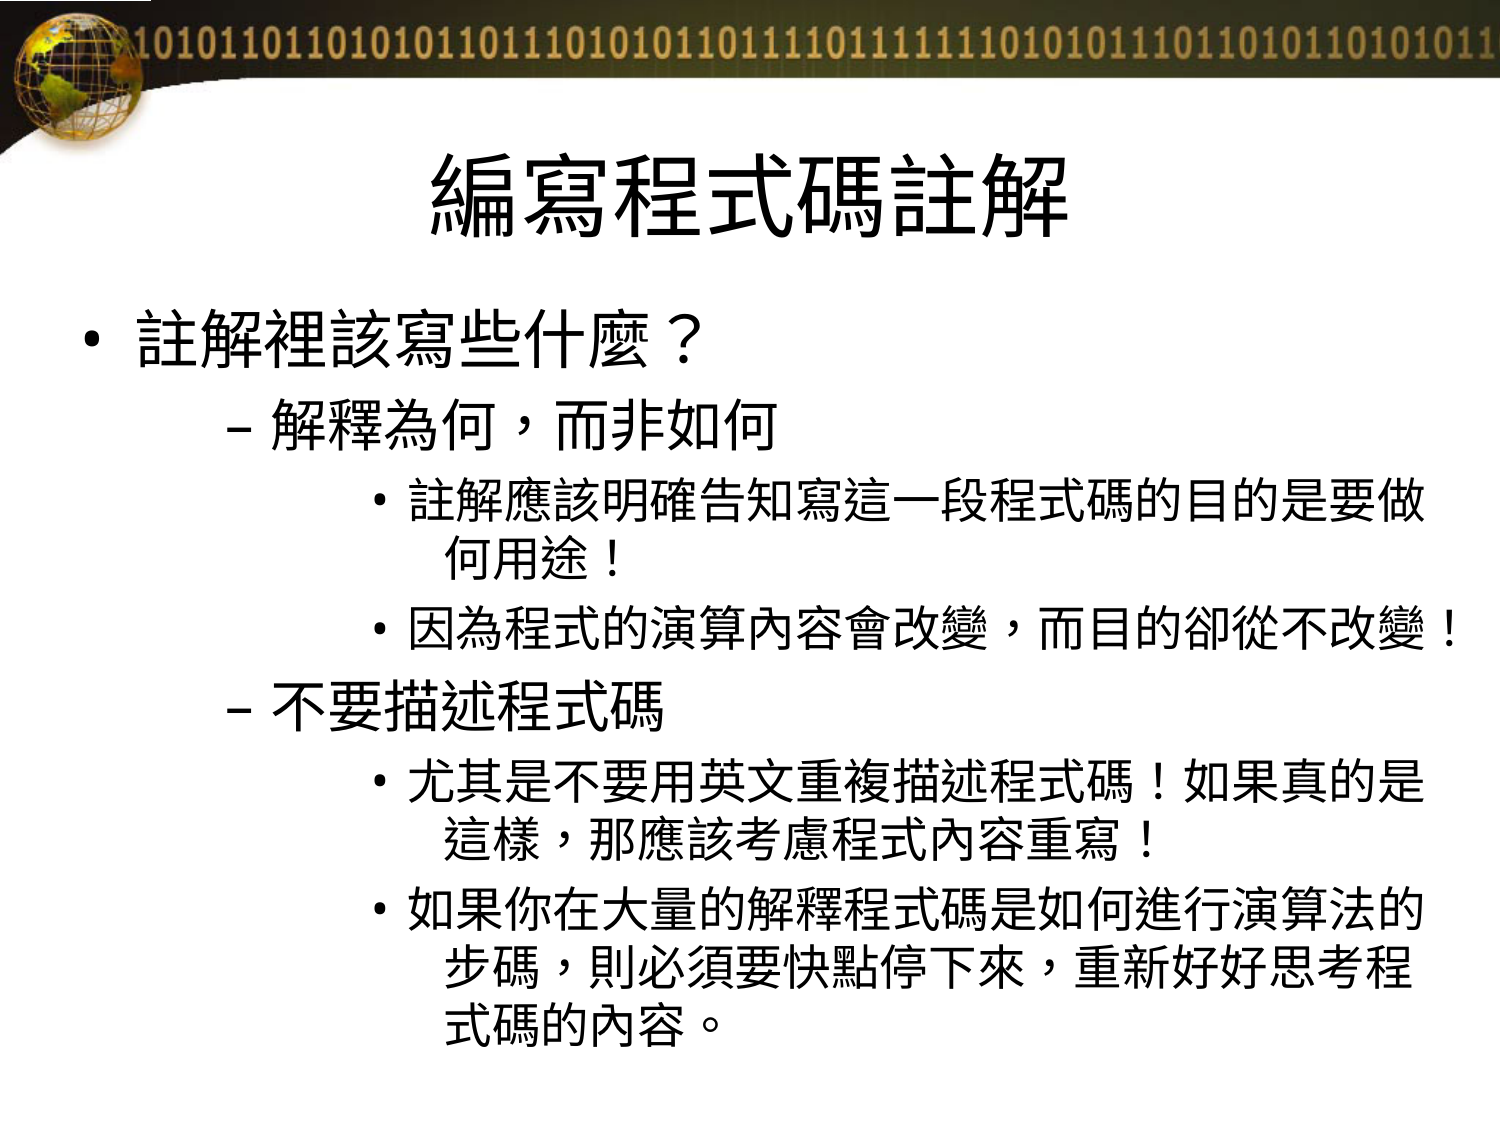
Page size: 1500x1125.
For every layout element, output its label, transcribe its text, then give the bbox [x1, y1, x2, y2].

list 註解裡該寫些什麼？ 解釋為何，而非如何 註解應該明確告知寫這一段程式碼的目的是要做何用途！ 因為程式的演算內容會改變，而目的卻從不改變！ 不要描述程式碼 尤其是不要用英文重複描述程式碼！如果真的是這樣，那應該考慮程式內容重寫！ 如果你在大量的解釋程式碼是如何進行演算法的步碼，則必須要快點停下來，重新好好思考程式碼的內容。 [64, 290, 1459, 1071]
title 編寫程式碼註解 [112, 99, 1388, 288]
